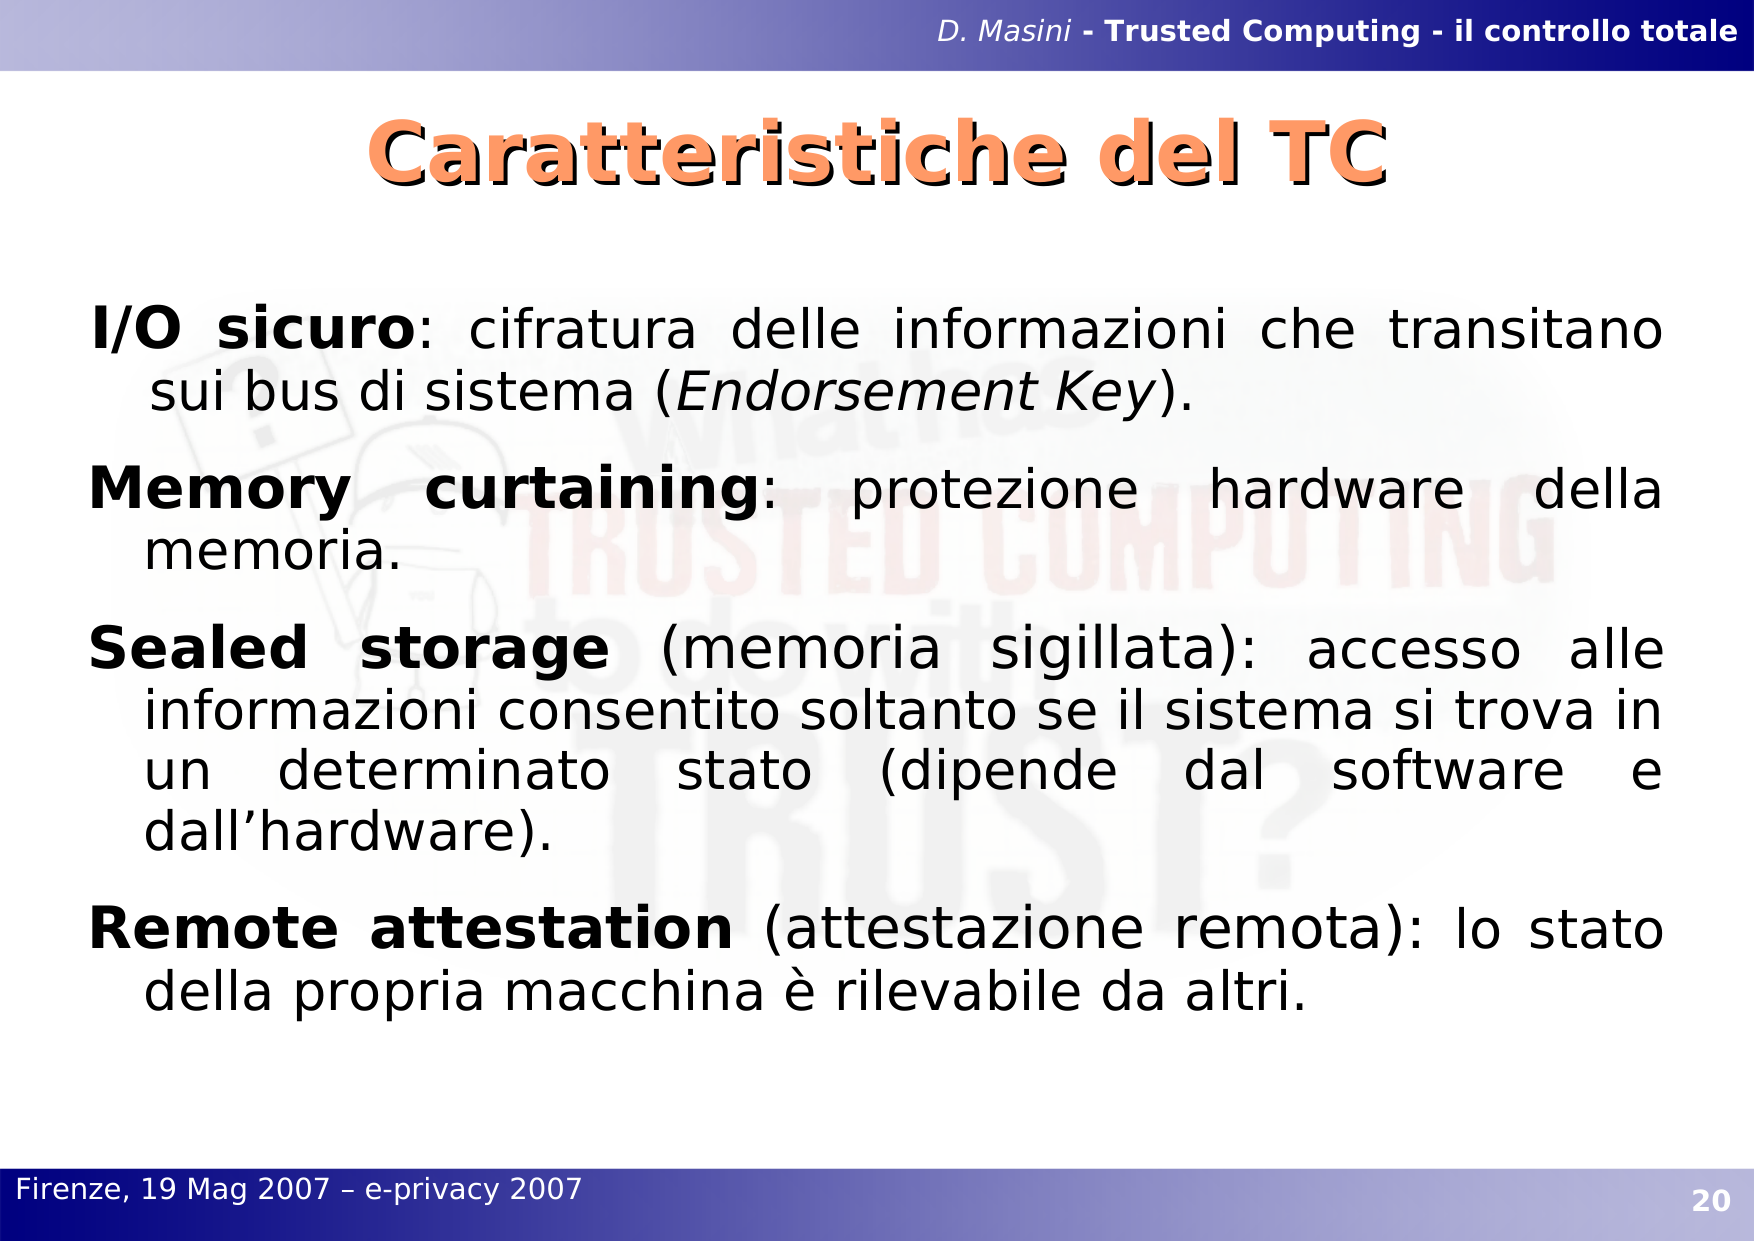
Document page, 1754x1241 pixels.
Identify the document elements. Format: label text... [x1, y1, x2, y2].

title Caratteristiche del TC [87, 49, 1667, 257]
picture [0, 0, 1754, 1241]
list I/O sicuro: cifratura delle informazioni che transitano sui bus di sistema (Endorsement Key). Memory curtaining: protezione hardware della memoria. Sealed storage (memoria sigillata): accesso alle informazioni consentito soltanto se il sistema si trova in un determinato stato (dipende dal software e dall’hardware). Remote attestation (attestazione remota): lo stato della propria macchina è rilevabile da altri. [87, 296, 1667, 1121]
